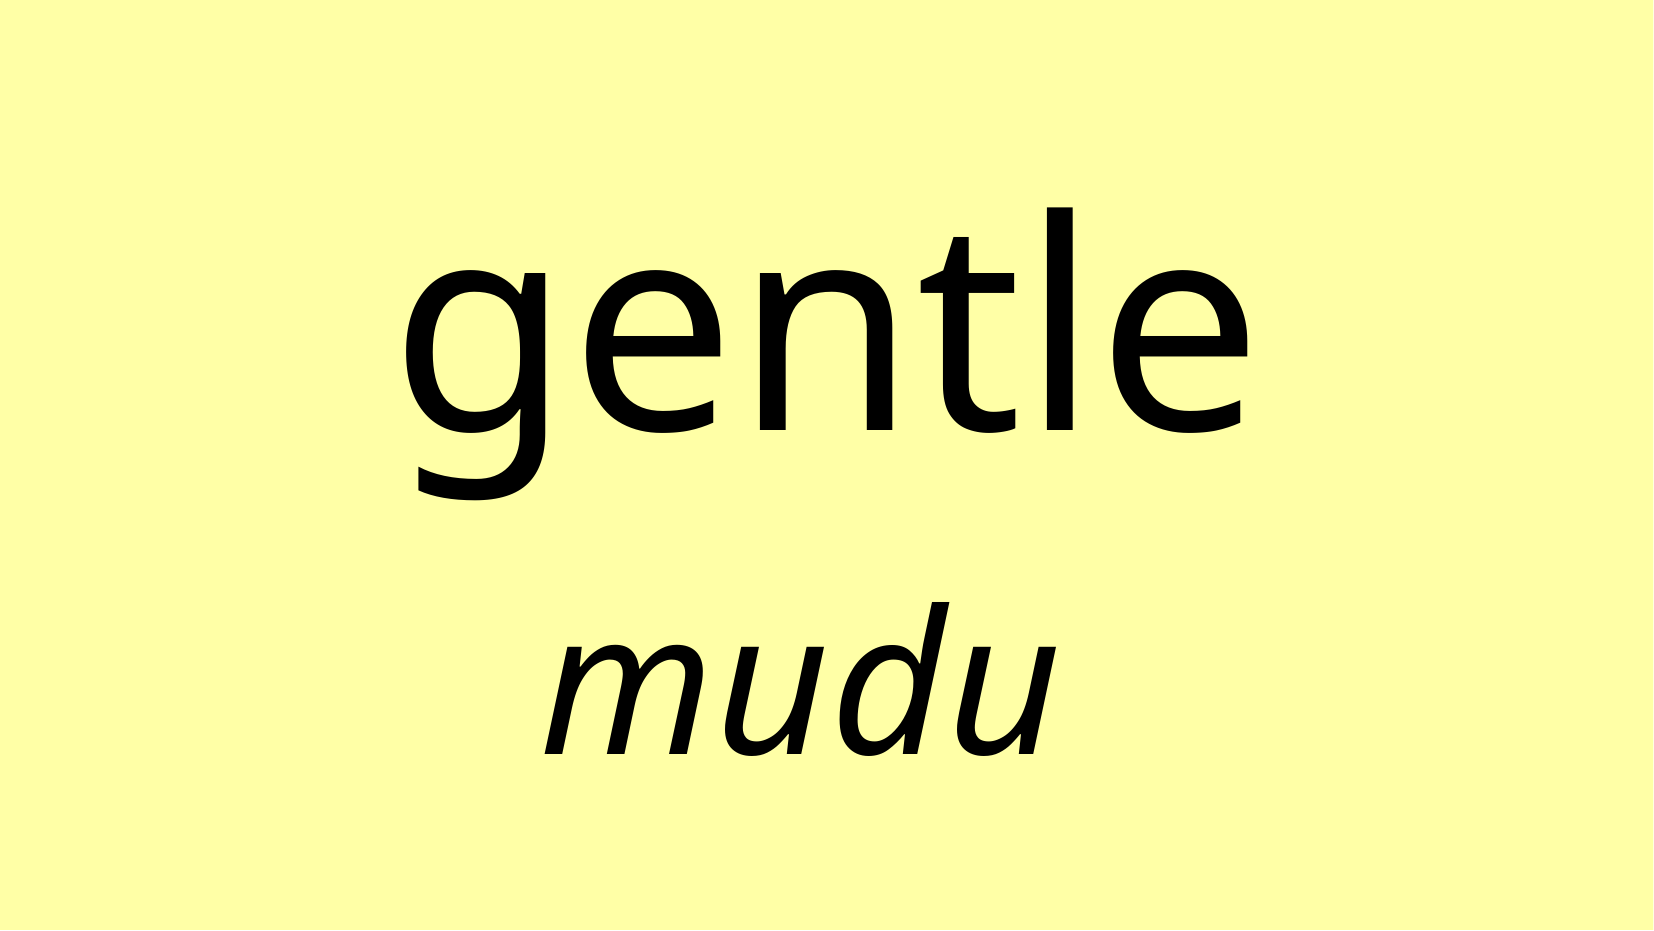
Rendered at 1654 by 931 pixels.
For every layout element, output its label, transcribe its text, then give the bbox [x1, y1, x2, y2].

text_box gentle mudu [168, 149, 1486, 781]
